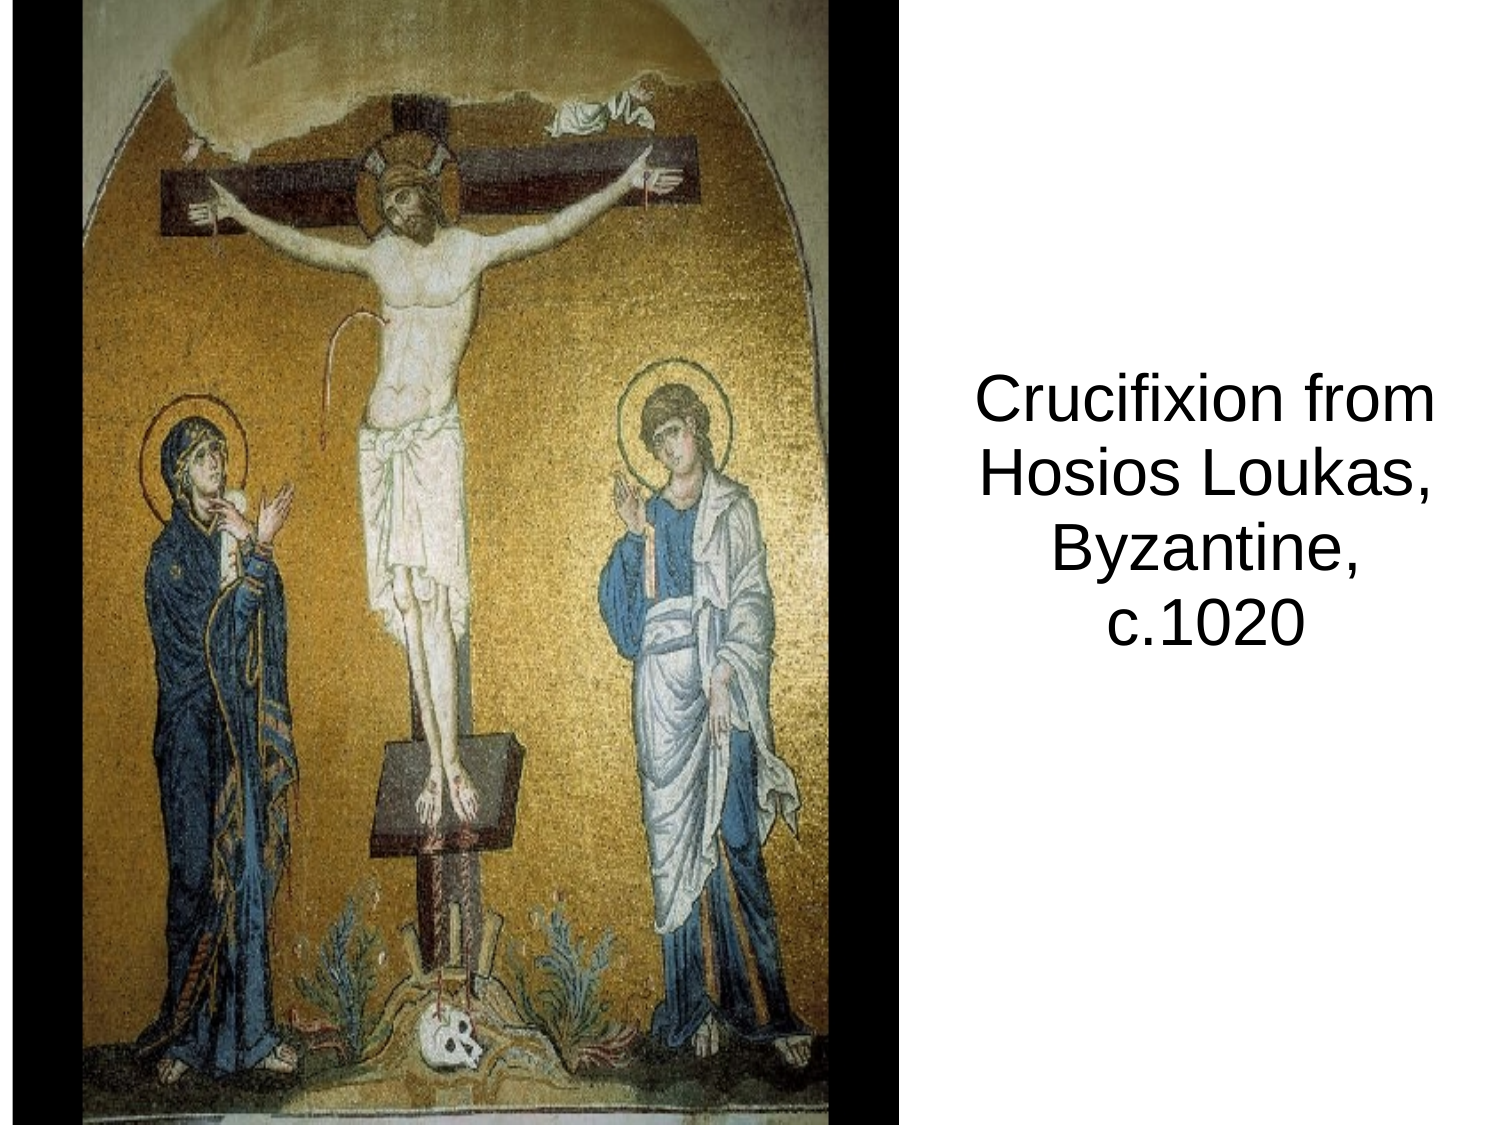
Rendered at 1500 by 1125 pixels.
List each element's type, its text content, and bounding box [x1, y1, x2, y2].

title Crucifixion from Hosios Loukas, Byzantine, c.1020 [937, 45, 1476, 976]
picture [12, 0, 899, 1125]
